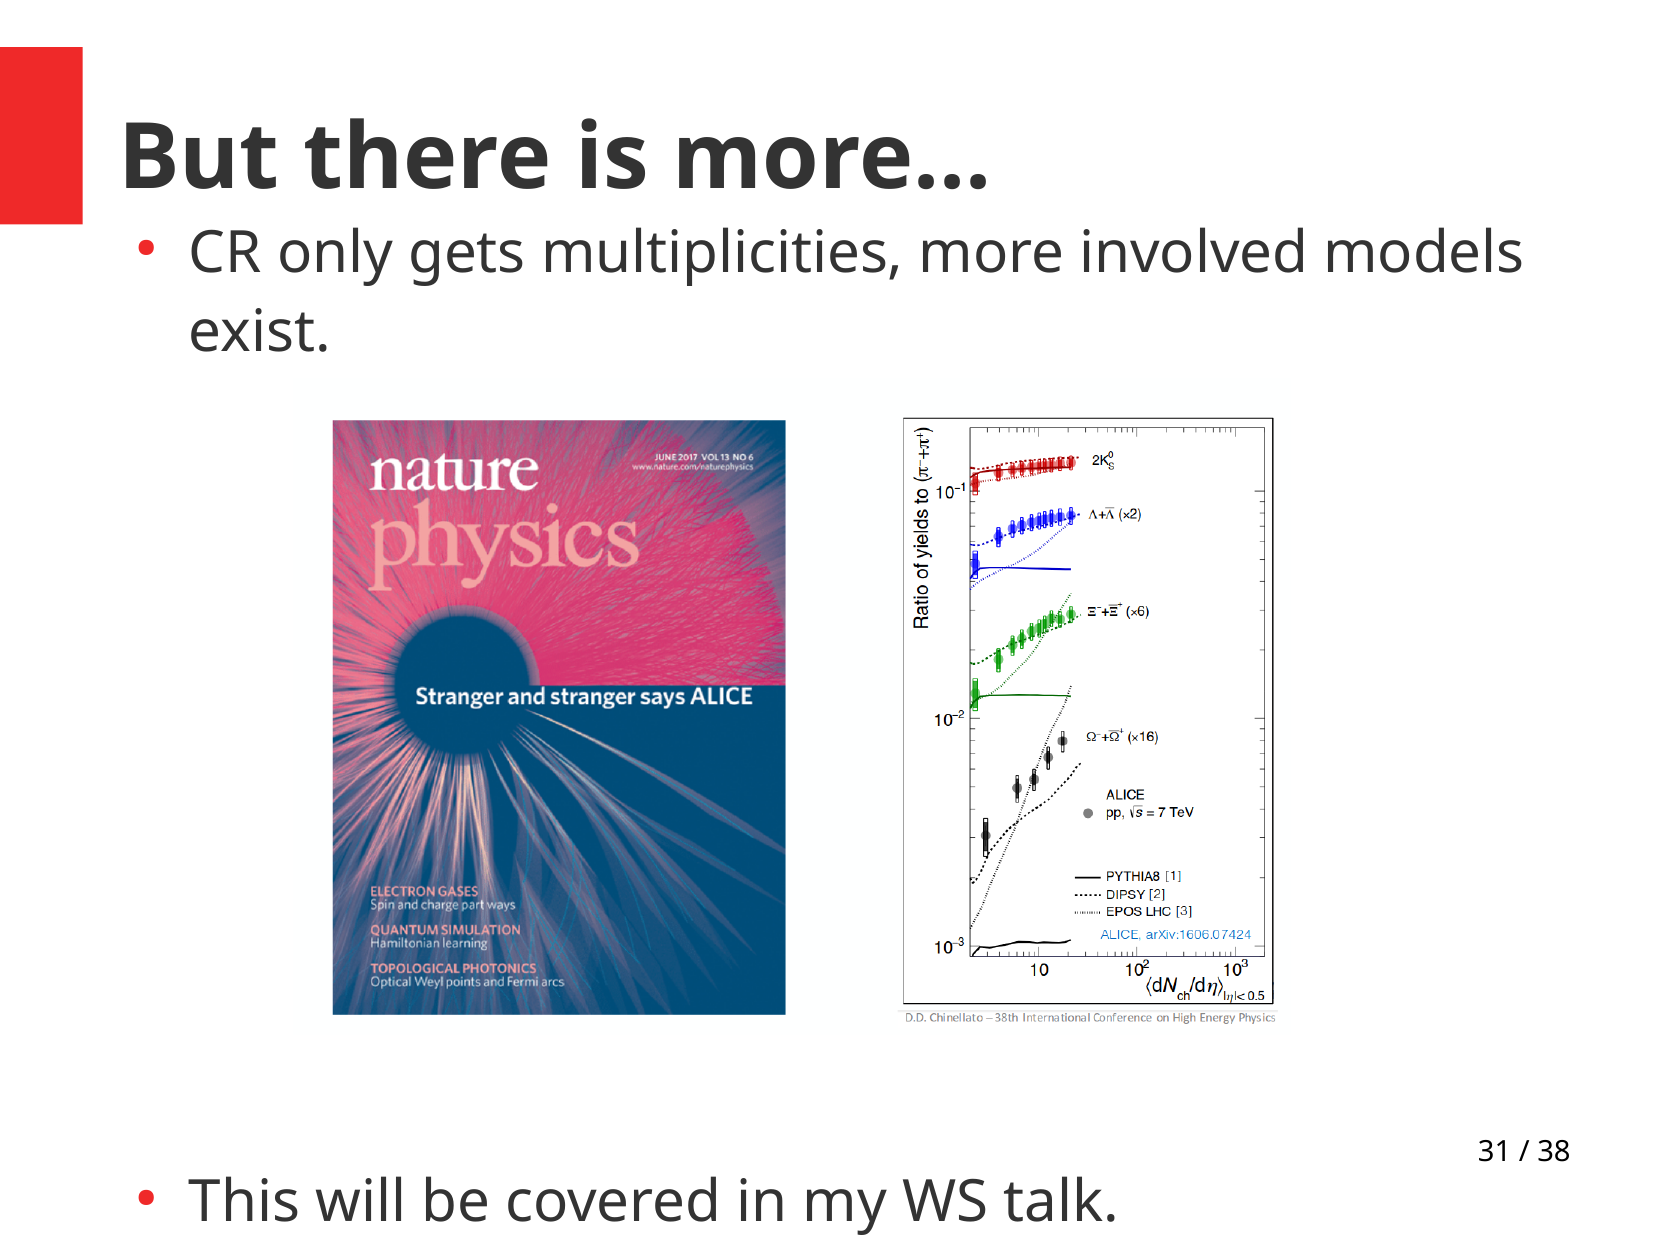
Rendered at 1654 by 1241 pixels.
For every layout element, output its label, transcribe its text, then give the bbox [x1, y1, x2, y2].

list CR only gets multiplicities, more involved models exist. This will be covered in my WS talk. [118, 210, 1536, 1074]
picture [293, 378, 1291, 1036]
title But there is more... [118, 49, 1571, 257]
